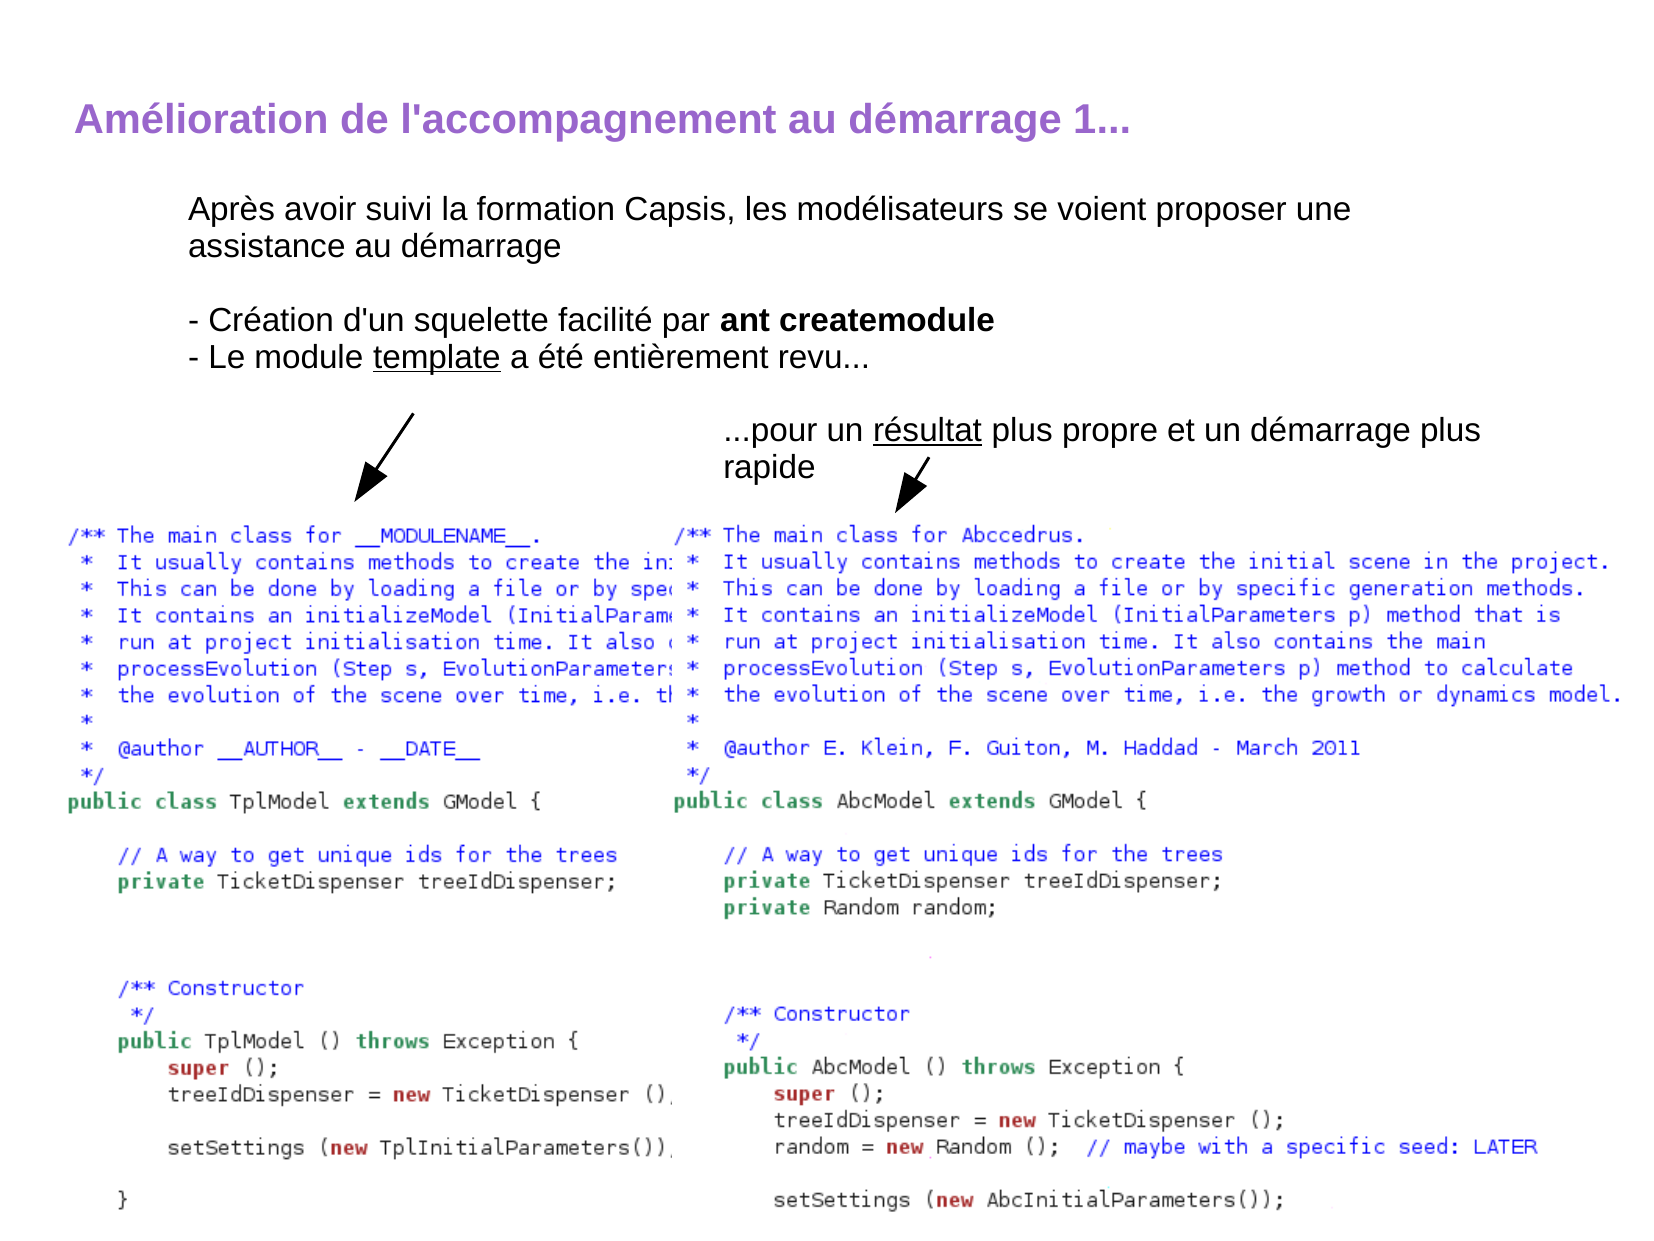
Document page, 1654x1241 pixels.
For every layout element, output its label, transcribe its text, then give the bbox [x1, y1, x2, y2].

picture [66, 521, 1630, 1241]
text_box ...pour un résultat plus propre et un démarrage plus rapide [708, 404, 1595, 502]
text_box Après avoir suivi la formation Capsis, les modélisateurs se voient proposer une assistance au démarrage - Création d'un squelette facilité par ant createmodule - Le module template a été entièrement revu... [173, 182, 1447, 448]
text_box Amélioration de l'accompagnement au démarrage 1... [59, 88, 1388, 158]
